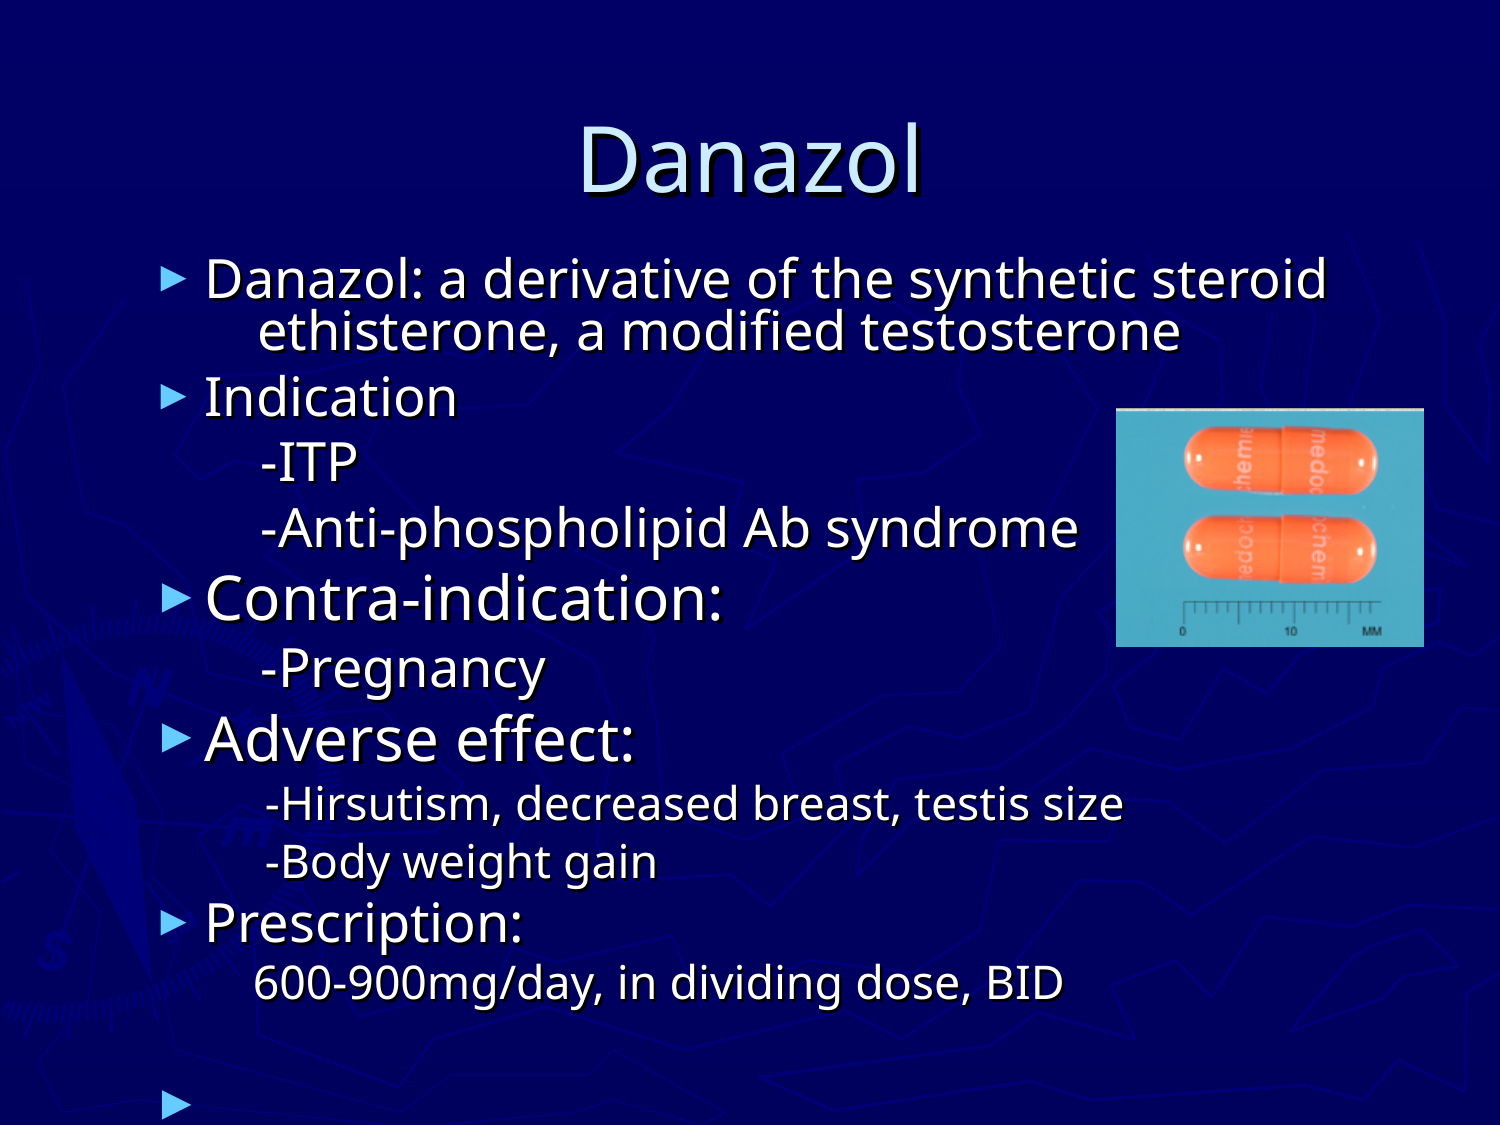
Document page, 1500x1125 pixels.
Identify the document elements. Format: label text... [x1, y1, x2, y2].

title Danazol [112, 62, 1388, 250]
list Danazol: a derivative of the synthetic steroid ethisterone, a modified testosterone Indication -ITP -Anti-phospholipid Ab syndrome Contra-indication: -Pregnancy Adverse effect: -Hirsutism, decreased breast, testis size -Body weight gain Prescription: 600-900mg/day, in dividing dose, BID [137, 249, 1353, 1075]
picture [1116, 408, 1424, 647]
